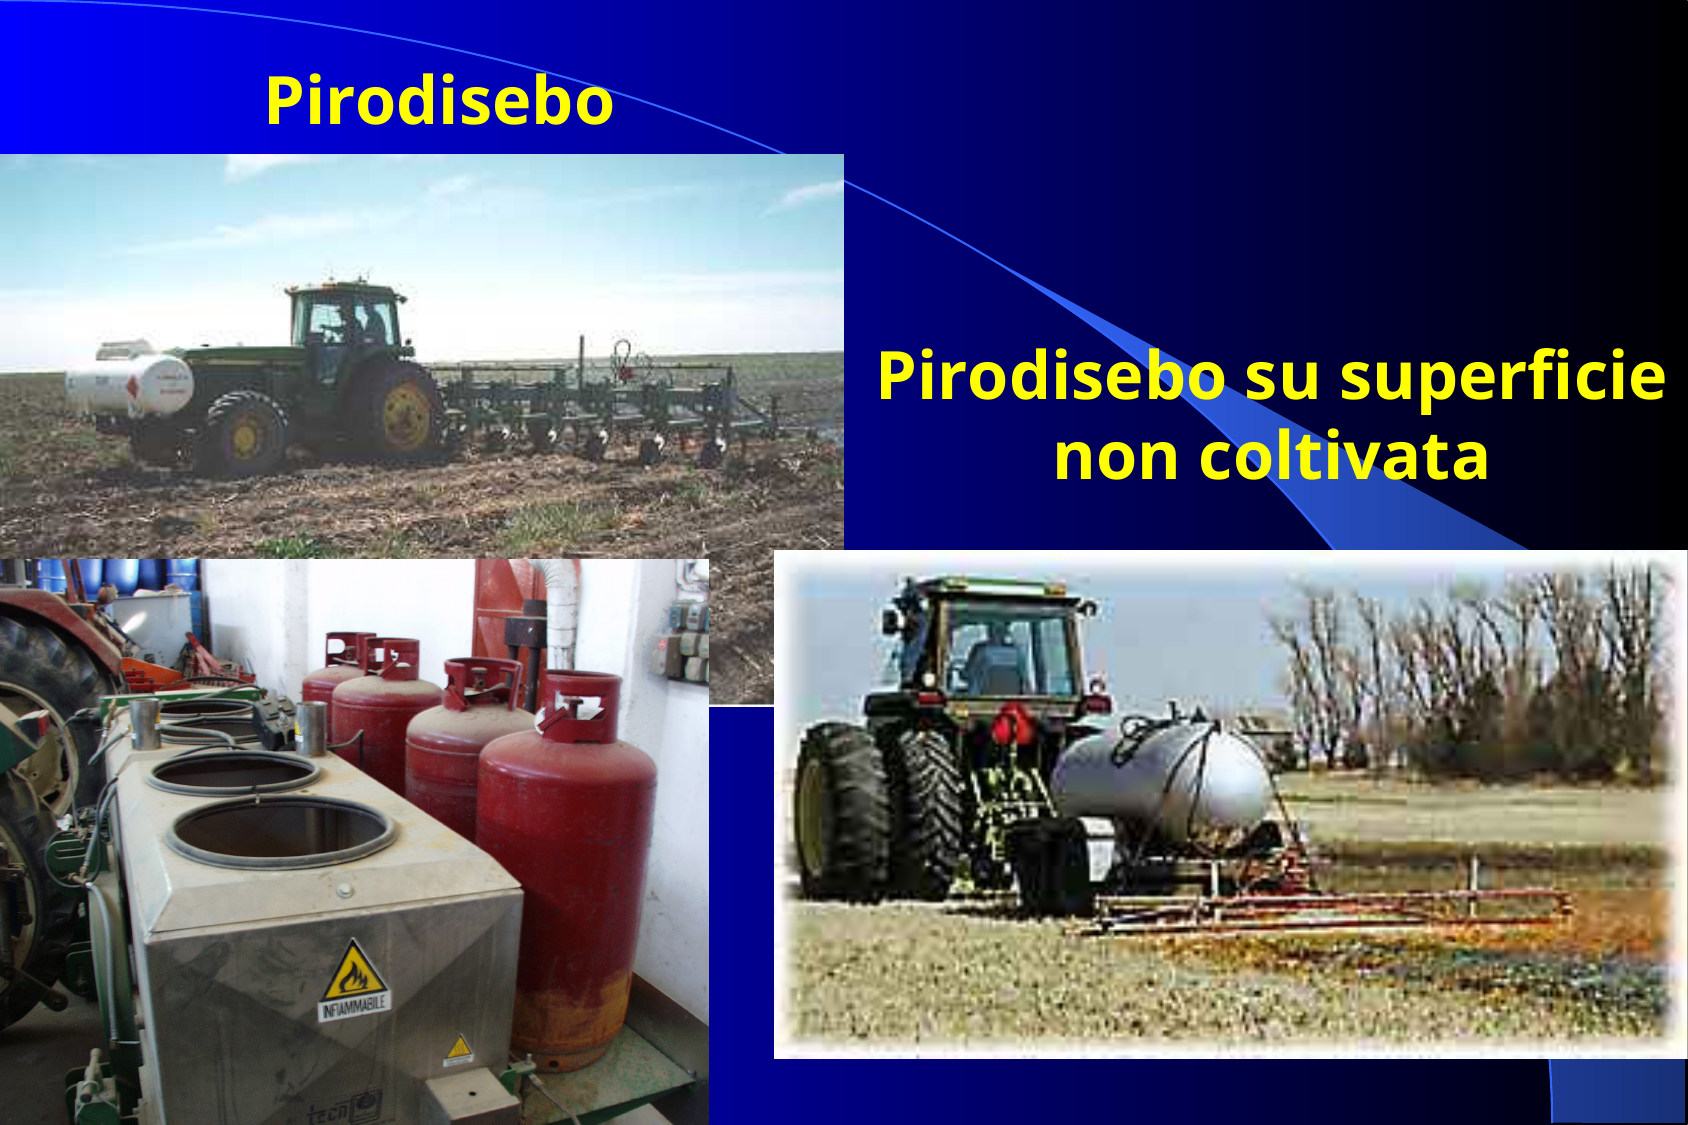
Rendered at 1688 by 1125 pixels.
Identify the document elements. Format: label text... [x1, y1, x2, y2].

picture [0, 154, 1688, 1125]
text_box Pirodisebo [247, 49, 631, 146]
text_box Pirodisebo su superficie non coltivata [860, 324, 1684, 501]
